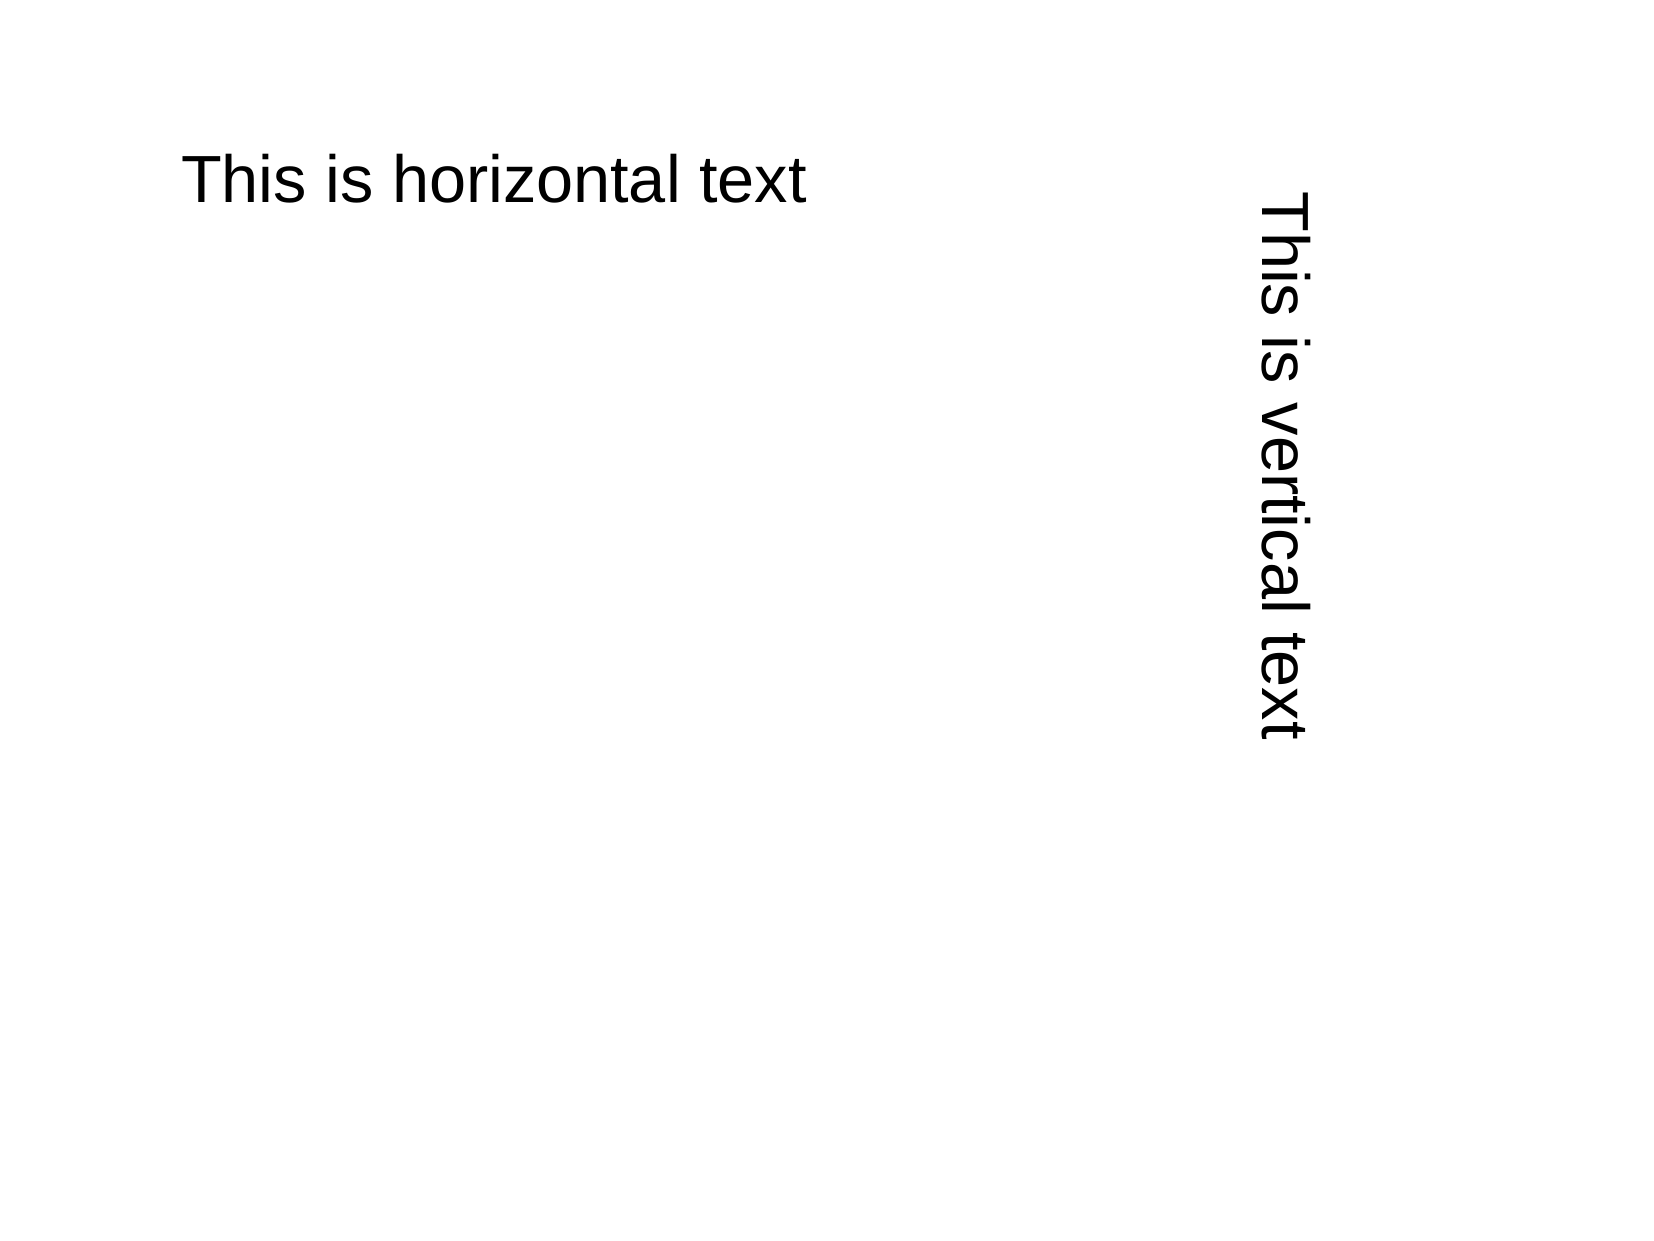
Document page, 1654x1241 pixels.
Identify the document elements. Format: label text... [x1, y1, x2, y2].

text_box This is vertical text [1225, 176, 1330, 806]
text_box This is horizontal text [166, 134, 823, 224]
